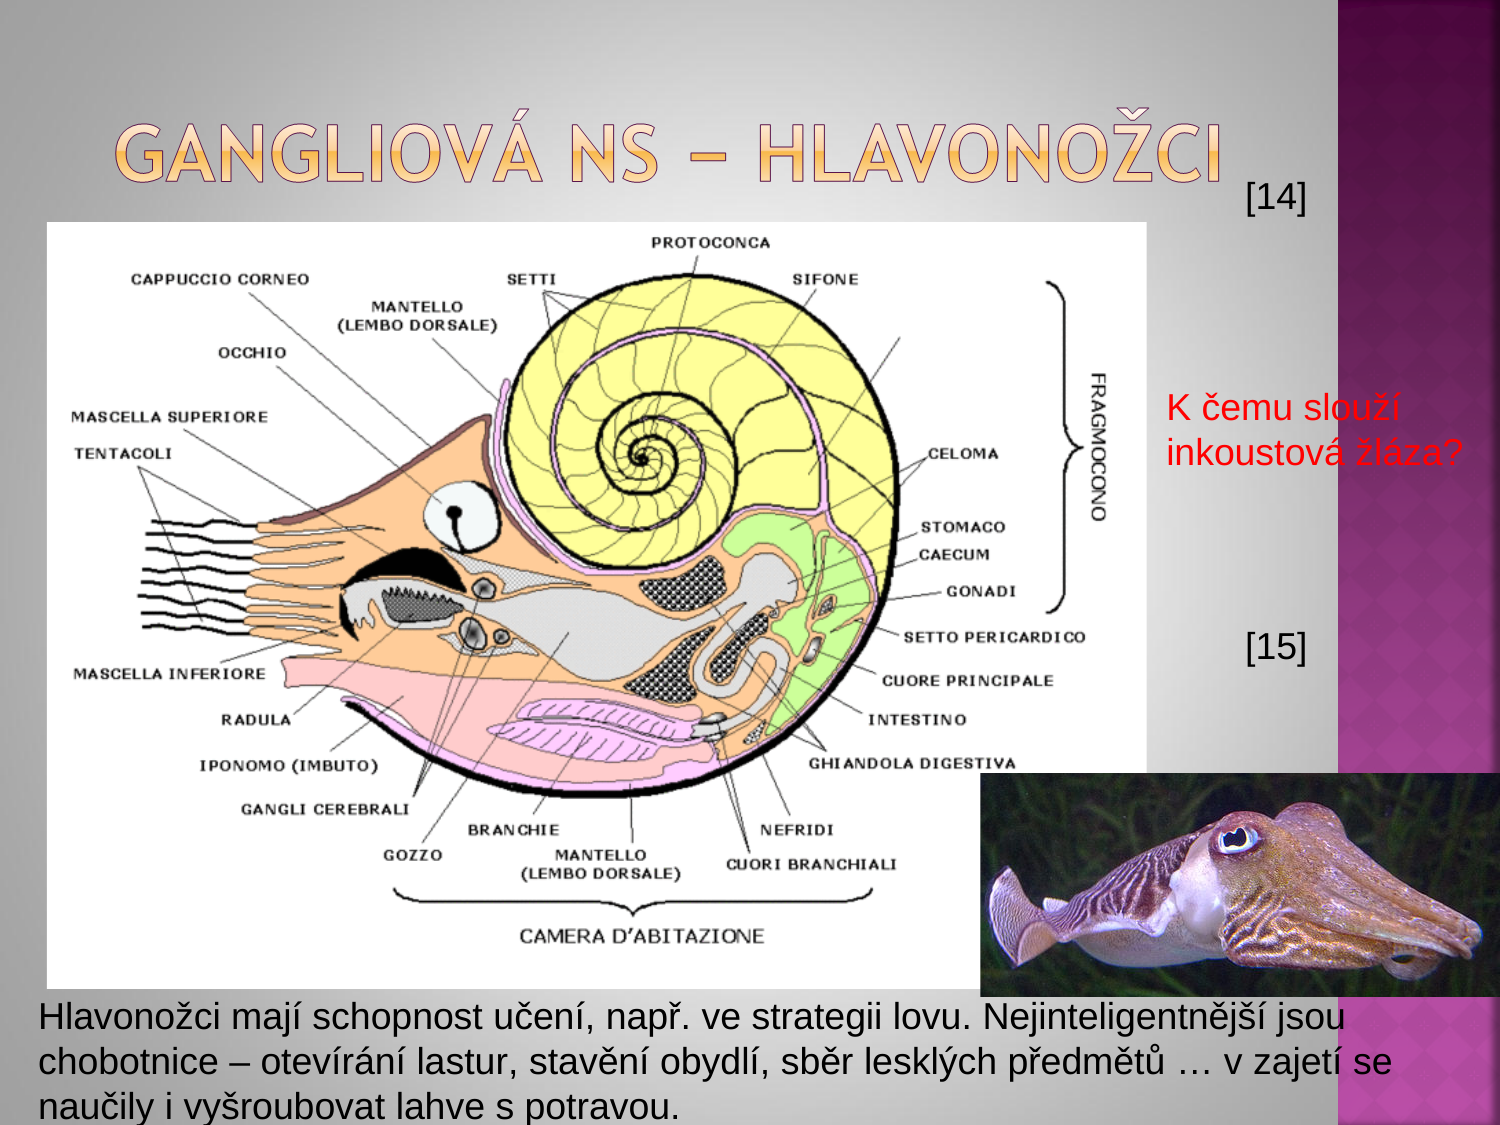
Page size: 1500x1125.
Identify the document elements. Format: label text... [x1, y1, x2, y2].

picture [0, 0, 1500, 1125]
text_box [46, 53, 1273, 984]
text_box K čemu slouží inkoustová žláza? [1151, 374, 1479, 481]
text_box Hlavonožci mají schopnost učení, např. ve strategii lovu. Nejinteligentnější jsou chobotnice – otevírání lastur, stavění obydlí, sběr lesklých předmětů … v zajetí se naučily i vyšroubovat lahve s potravou. [23, 984, 1419, 1125]
text_box [14] [15] [1230, 163, 1324, 374]
text_box [14] [15] [1230, 481, 1324, 765]
